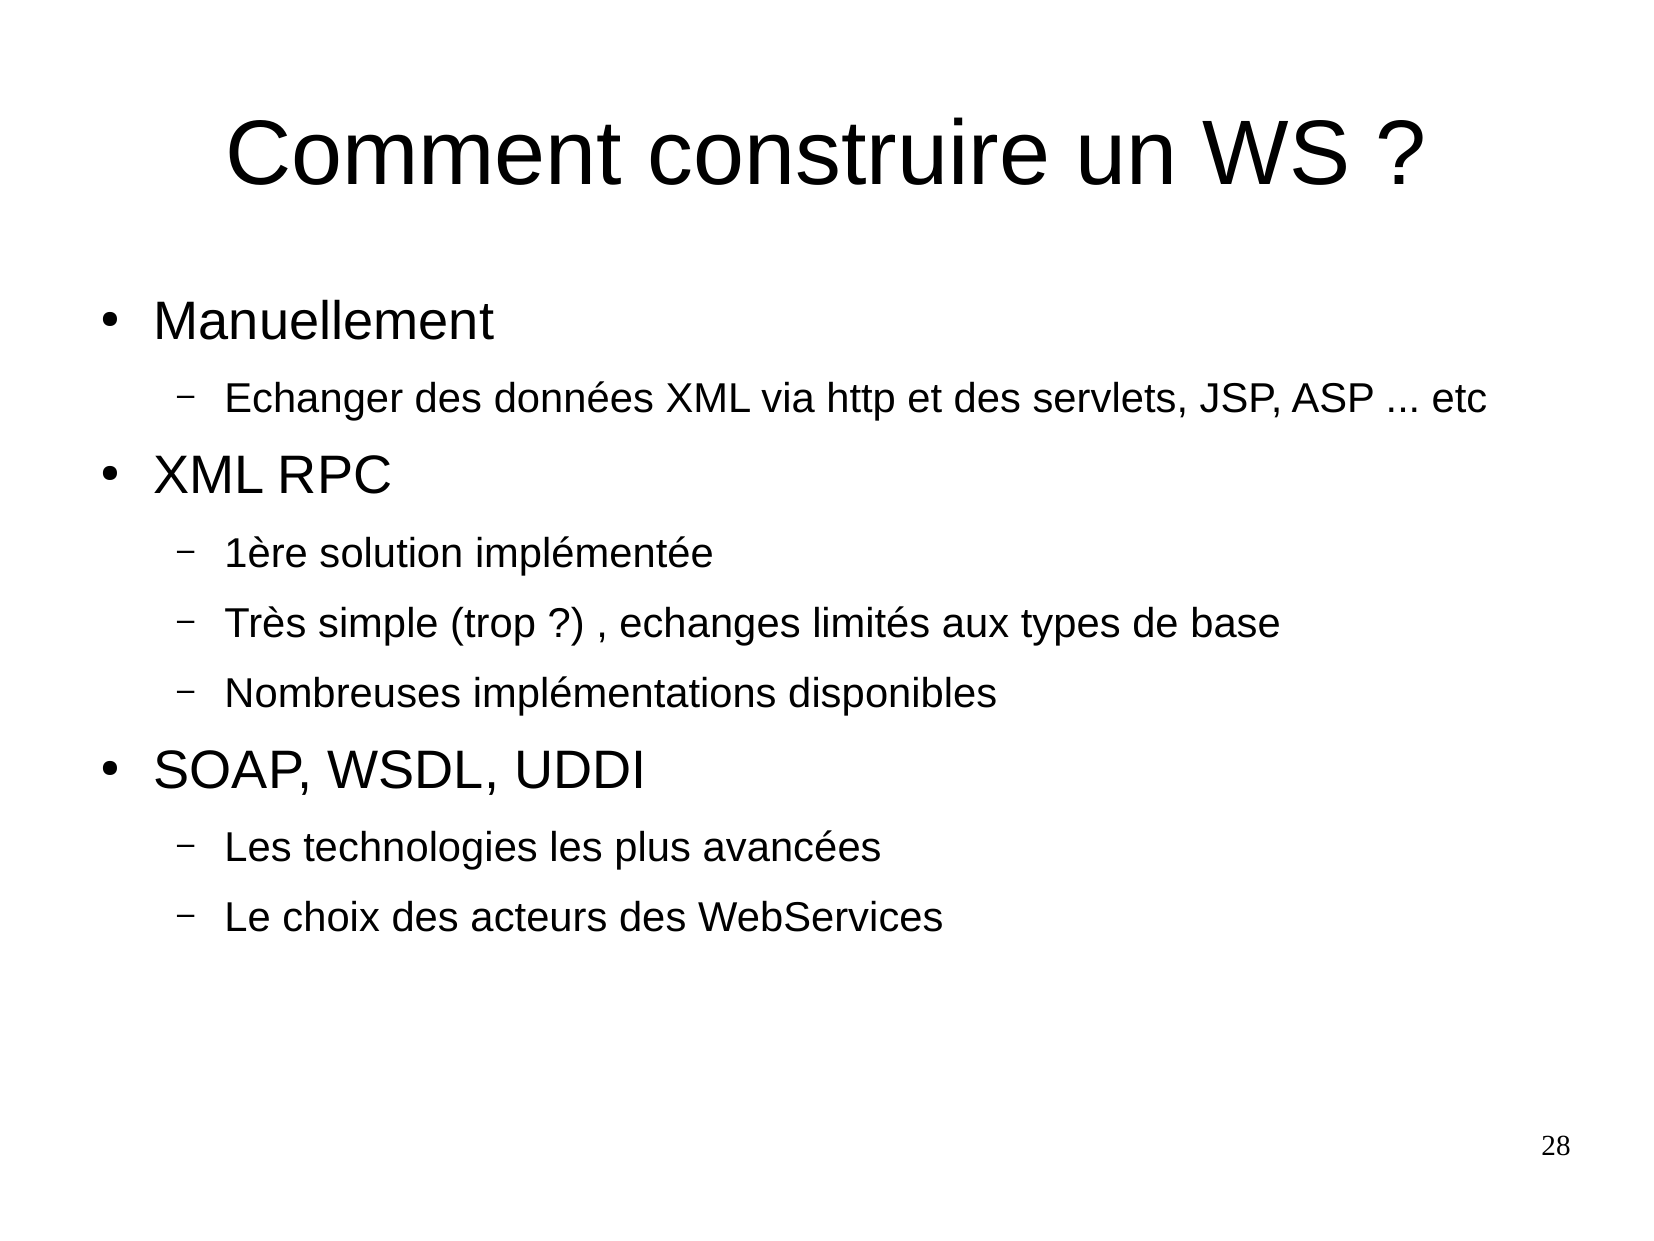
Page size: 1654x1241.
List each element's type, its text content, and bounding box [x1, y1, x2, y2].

list Manuellement Echanger des données XML via http et des servlets, JSP, ASP ... etc XML RPC 1ère solution implémentée Très simple (trop ?) , echanges limités aux types de base Nombreuses implémentations disponibles SOAP, WSDL, UDDI Les technologies les plus avancées Le choix des acteurs des WebServices [82, 290, 1571, 1094]
title Comment construire un WS ? [82, 56, 1571, 250]
